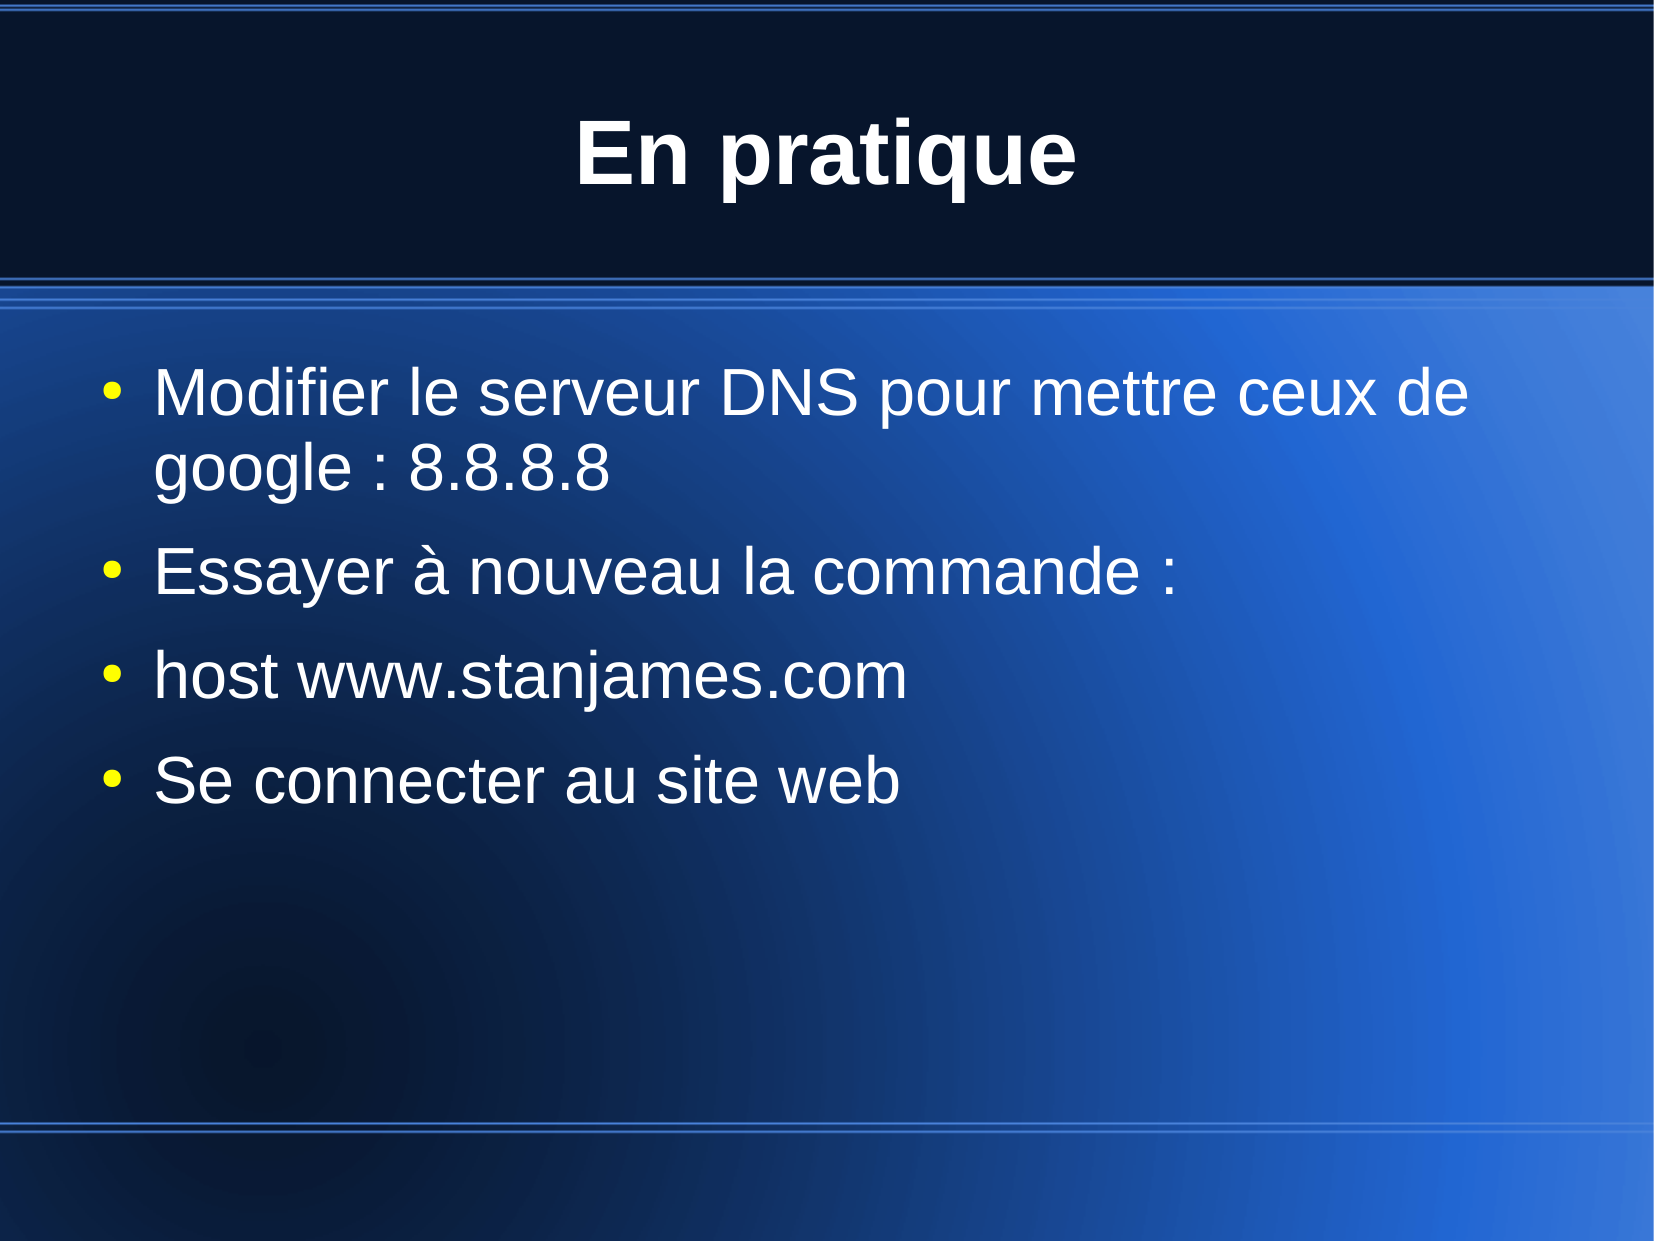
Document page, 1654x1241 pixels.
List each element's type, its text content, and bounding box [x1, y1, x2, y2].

list Modifier le serveur DNS pour mettre ceux de google : 8.8.8.8 Essayer à nouveau la commande : host www.stanjames.com Se connecter au site web [82, 355, 1571, 1063]
picture [0, 0, 1654, 1241]
title En pratique [82, 49, 1571, 257]
